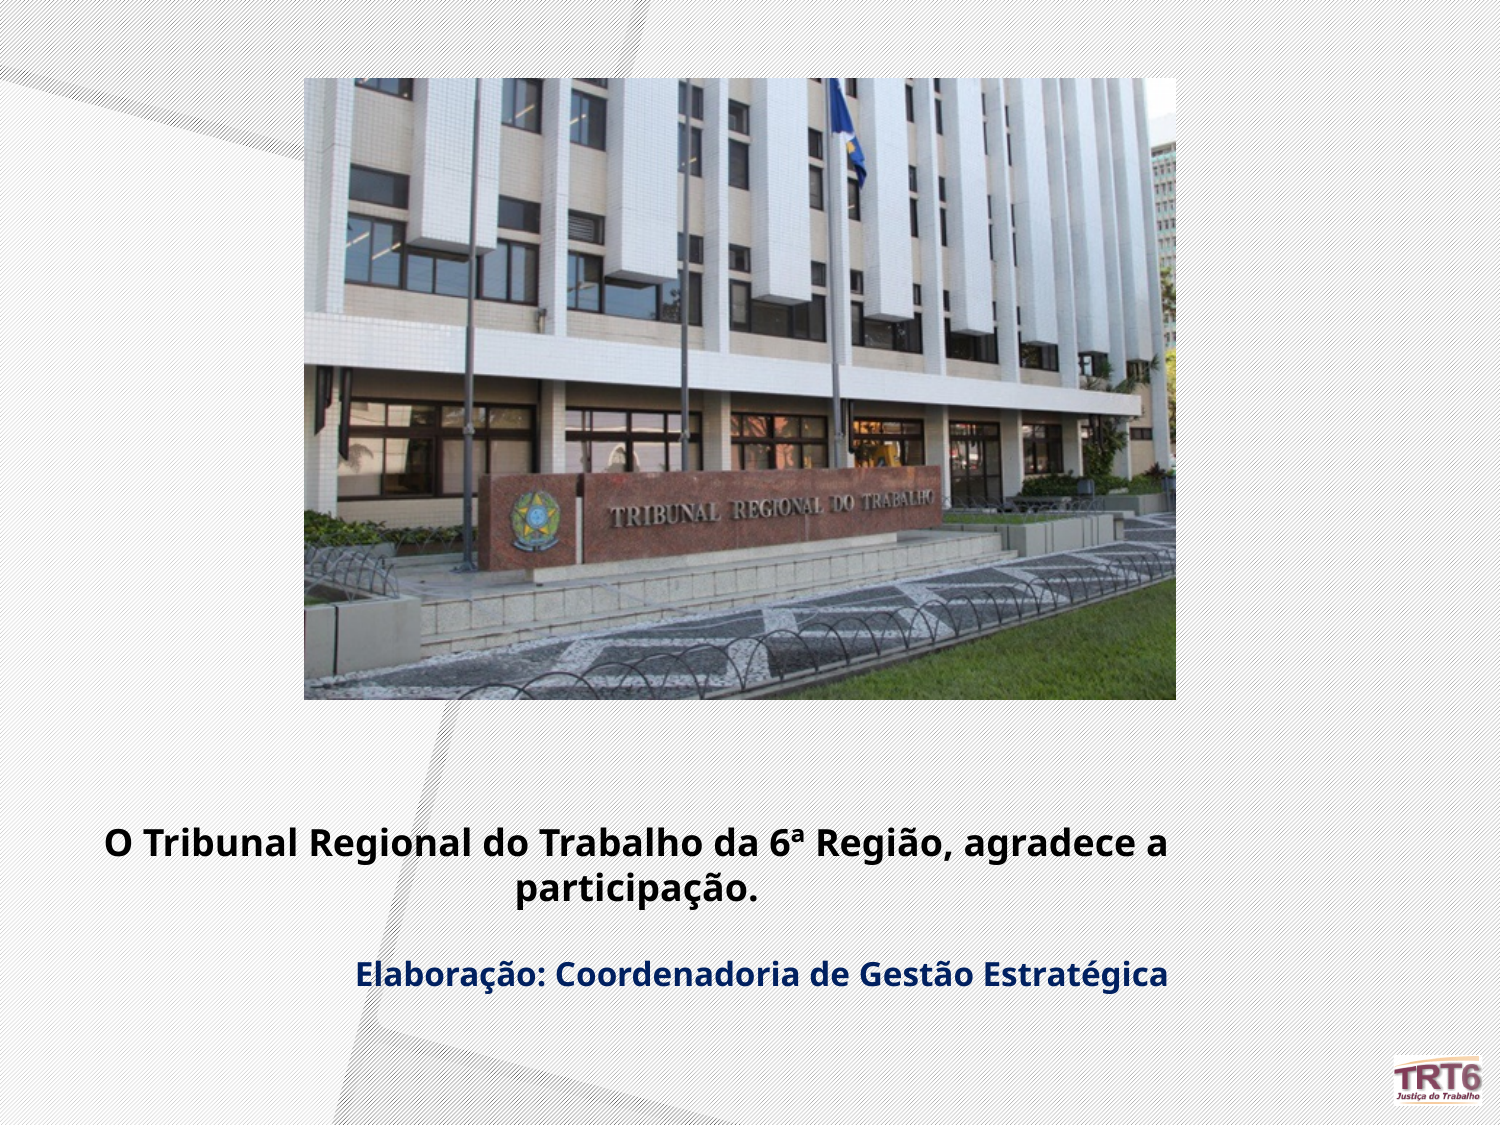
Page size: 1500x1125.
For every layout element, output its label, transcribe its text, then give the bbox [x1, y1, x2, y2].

picture [1393, 1055, 1483, 1106]
picture [304, 78, 1176, 700]
text_box O Tribunal Regional do Trabalho da 6ª Região, agradece a participação. Elaboração: Coordenadoria de Gestão Estratégica [88, 810, 1394, 963]
